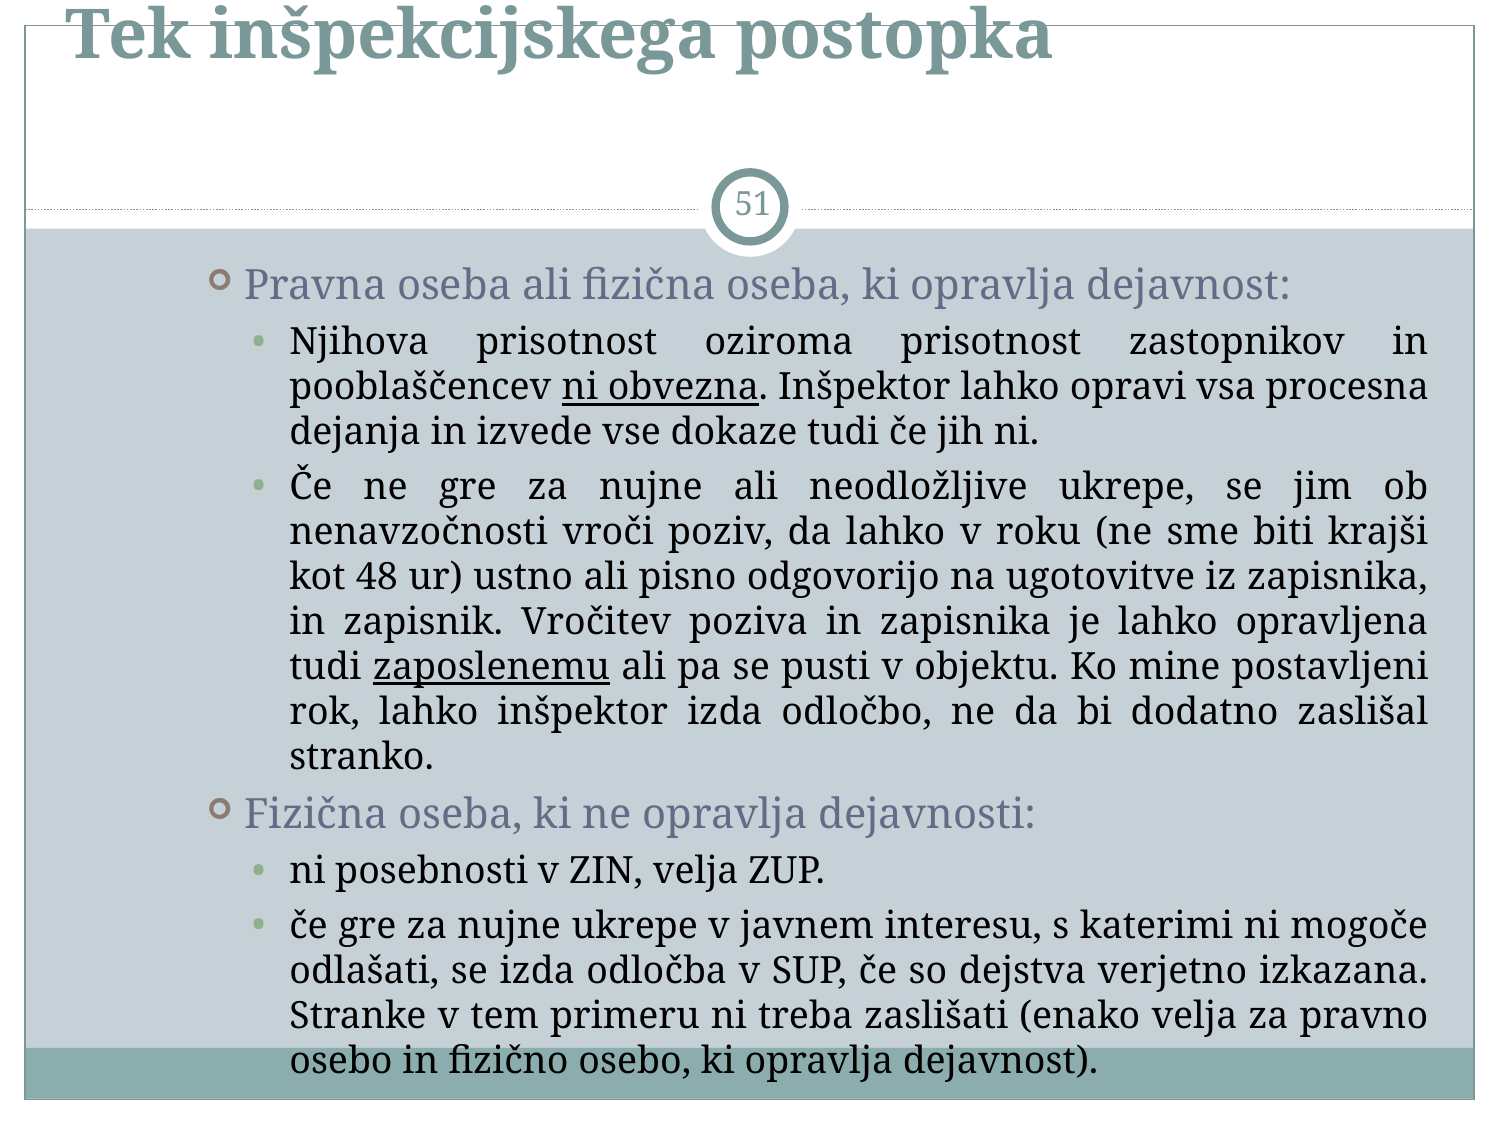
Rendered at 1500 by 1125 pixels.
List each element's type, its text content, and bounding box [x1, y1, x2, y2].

list Pravna oseba ali fizična oseba, ki opravlja dejavnost: Njihova prisotnost oziroma prisotnost zastopnikov in pooblaščencev ni obvezna. Inšpektor lahko opravi vsa procesna dejanja in izvede vse dokaze tudi če jih ni. Če ne gre za nujne ali neodložljive ukrepe, se jim ob nenavzočnosti vroči poziv, da lahko v roku (ne sme biti krajši kot 48 ur) ustno ali pisno odgovorijo na ugotovitve iz zapisnika, in zapisnik. Vročitev poziva in zapisnika je lahko opravljena tudi zaposlenemu ali pa se pusti v objektu. Ko mine postavljeni rok, lahko inšpektor izda odločbo, ne da bi dodatno zaslišal stranko. Fizična oseba, ki ne opravlja dejavnosti: ni posebnosti v ZIN, velja ZUP. če gre za nujne ukrepe v javnem interesu, s katerimi ni mogoče odlašati, se izda odločba v SUP, če so dejstva verjetno izkazana. Stranke v tem primeru ni treba zaslišati (enako velja za pravno osebo in fizično osebo, ki opravlja dejavnost). [49, 250, 1445, 1044]
text_box <number> [715, 168, 791, 241]
title Tek inšpekcijskega postopka [49, 37, 1450, 162]
